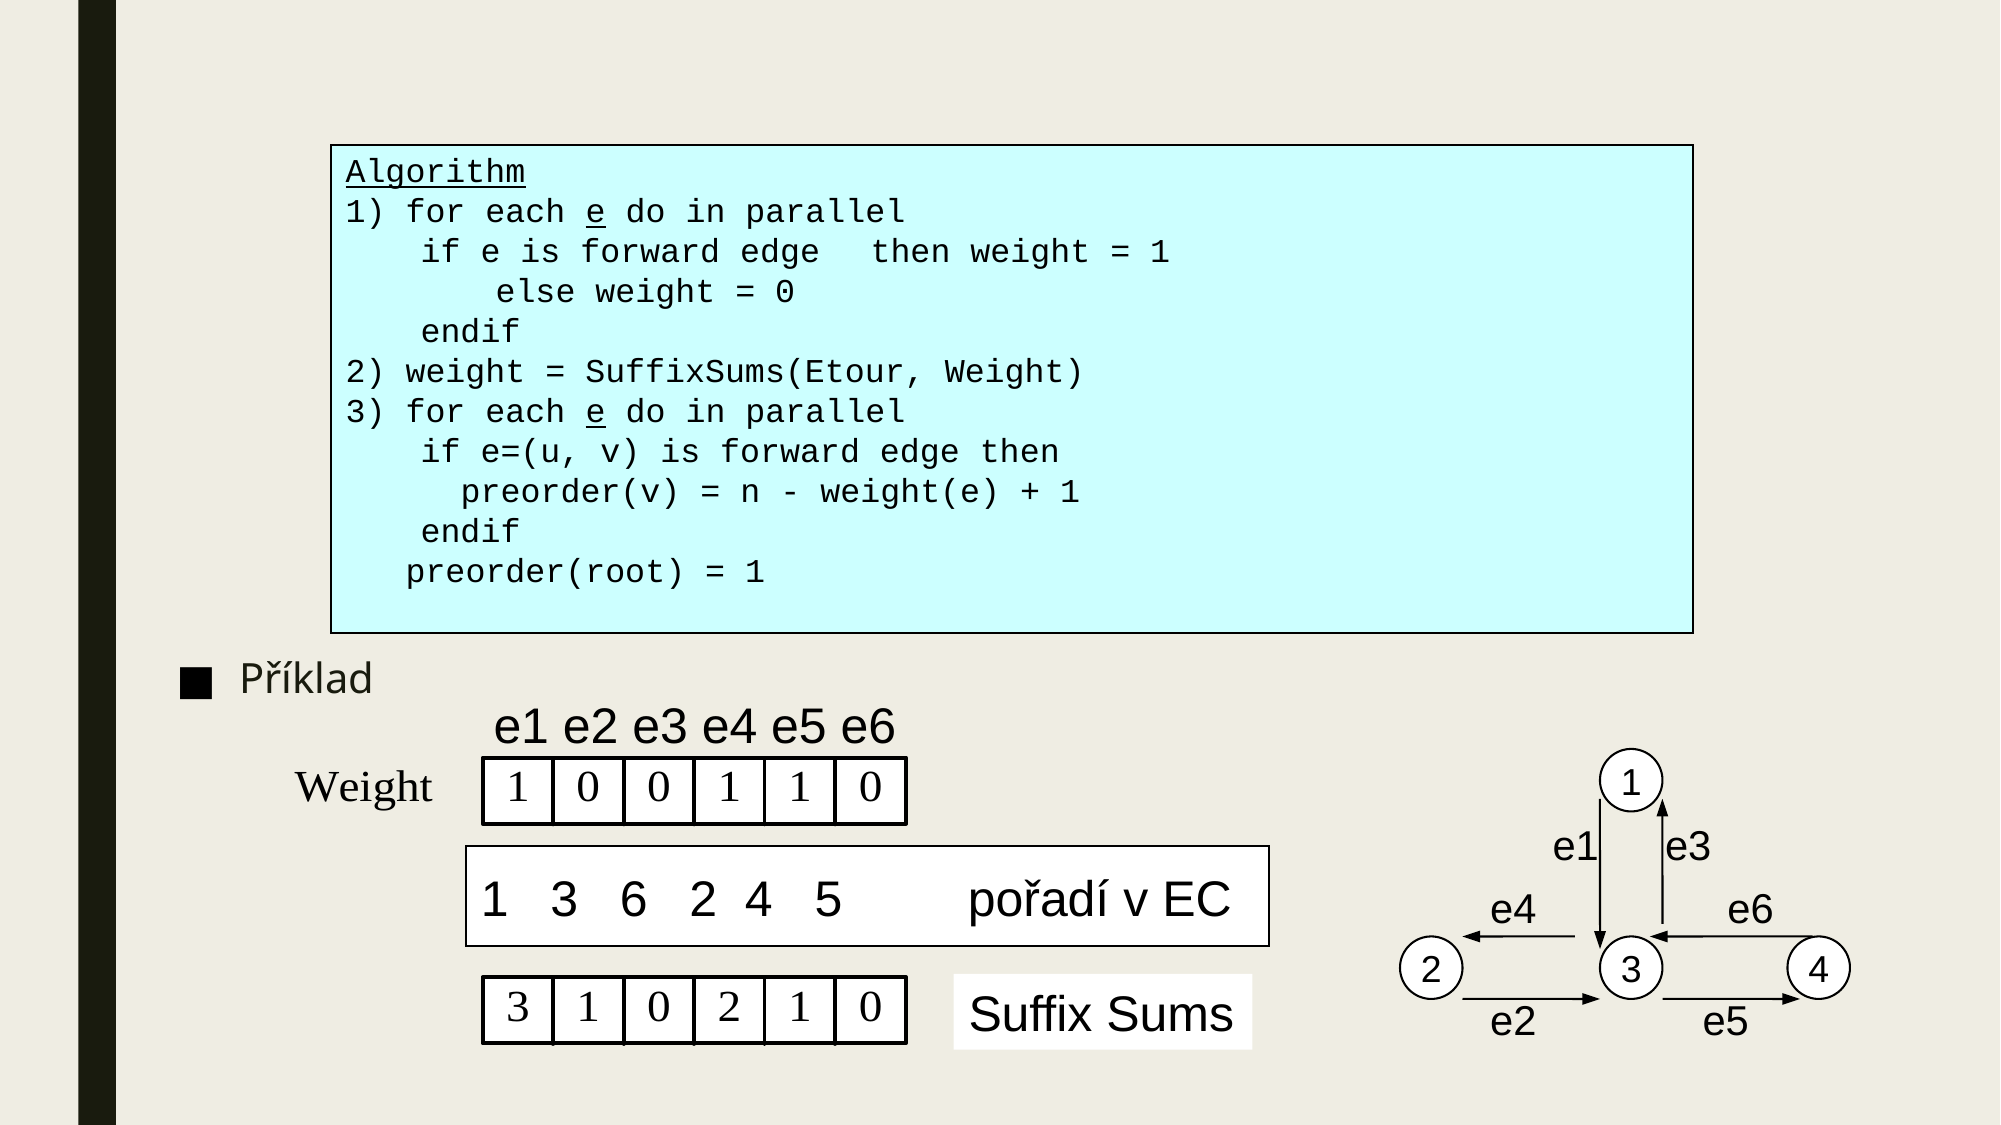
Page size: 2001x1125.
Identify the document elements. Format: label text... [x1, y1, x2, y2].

picture [266, 748, 1230, 1048]
text_box e6 [1712, 873, 1790, 940]
text_box 4 [1787, 936, 1850, 999]
text_box Suffix Sums [953, 973, 1253, 1050]
text_box e1 [1537, 811, 1615, 878]
list Příklad [161, 648, 1530, 1074]
text_box e1 e2 e3 e4 e5 e6 [478, 686, 917, 763]
text_box 2 [1400, 936, 1463, 999]
text_box e3 [1650, 811, 1728, 878]
text_box Algorithm 1) for each e do in parallel if e is forward edge then weight = 1 else weight = 0 endif 2) weight = SuffixSums(Etour, Weight) 3) for each e do in parallel if e=(u, v) is forward edge then preorder(v) = n - weight(e) + 1 endif preorder(root) = 1 [331, 145, 1693, 633]
text_box 1 [1599, 748, 1663, 812]
text_box e4 [1475, 873, 1553, 940]
text_box 1 3 6 2 4 5 pořadí v EC [466, 846, 1269, 946]
text_box 3 [1599, 936, 1663, 999]
text_box e5 [1687, 986, 1765, 1053]
text_box e2 [1475, 986, 1553, 1053]
